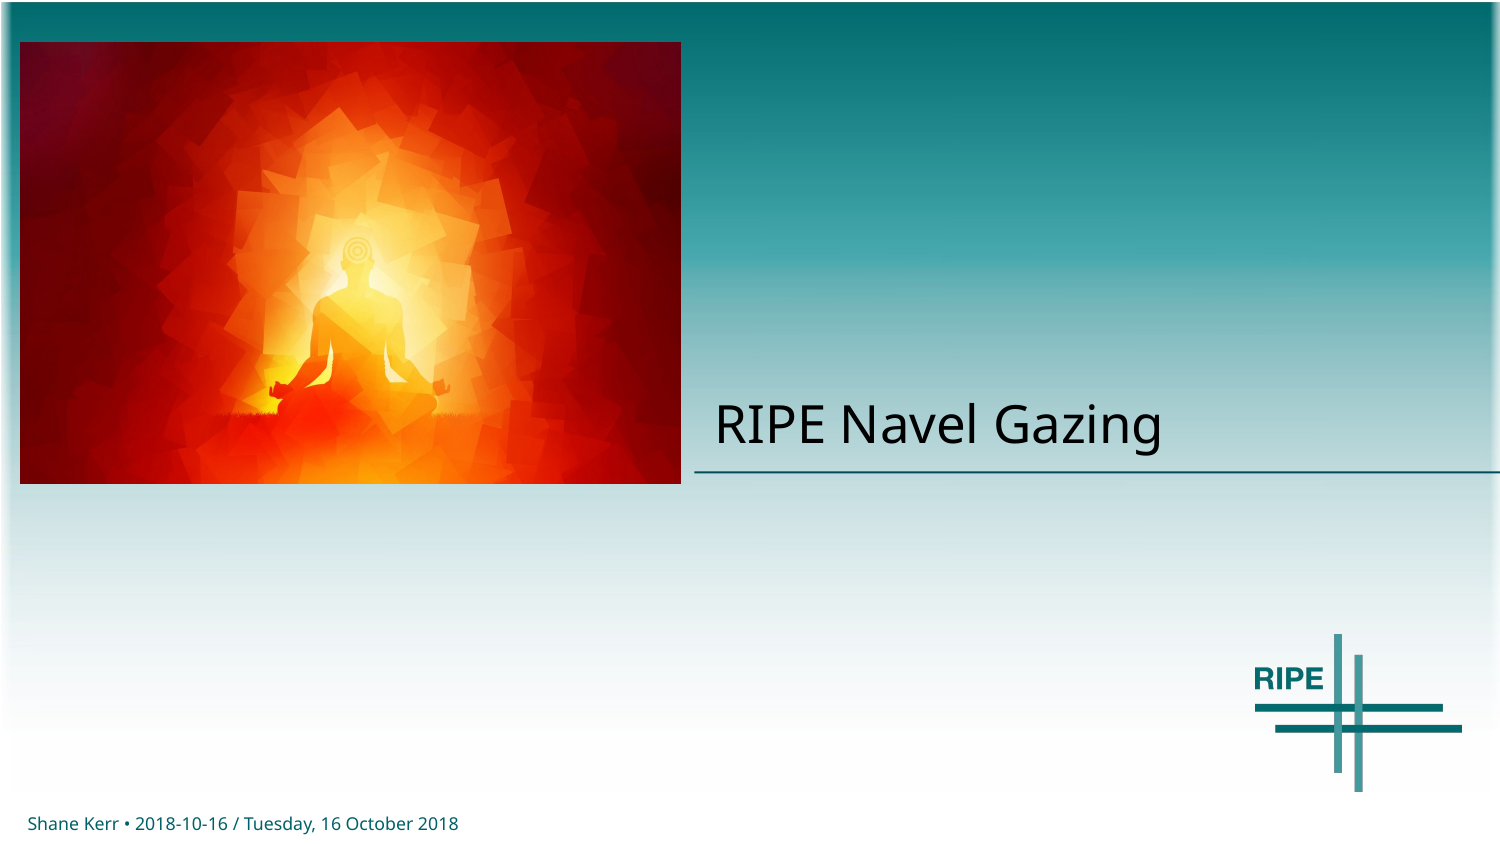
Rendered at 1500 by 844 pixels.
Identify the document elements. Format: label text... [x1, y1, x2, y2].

title RIPE Navel Gazing [706, 222, 1284, 462]
picture [11, 3, 1491, 793]
